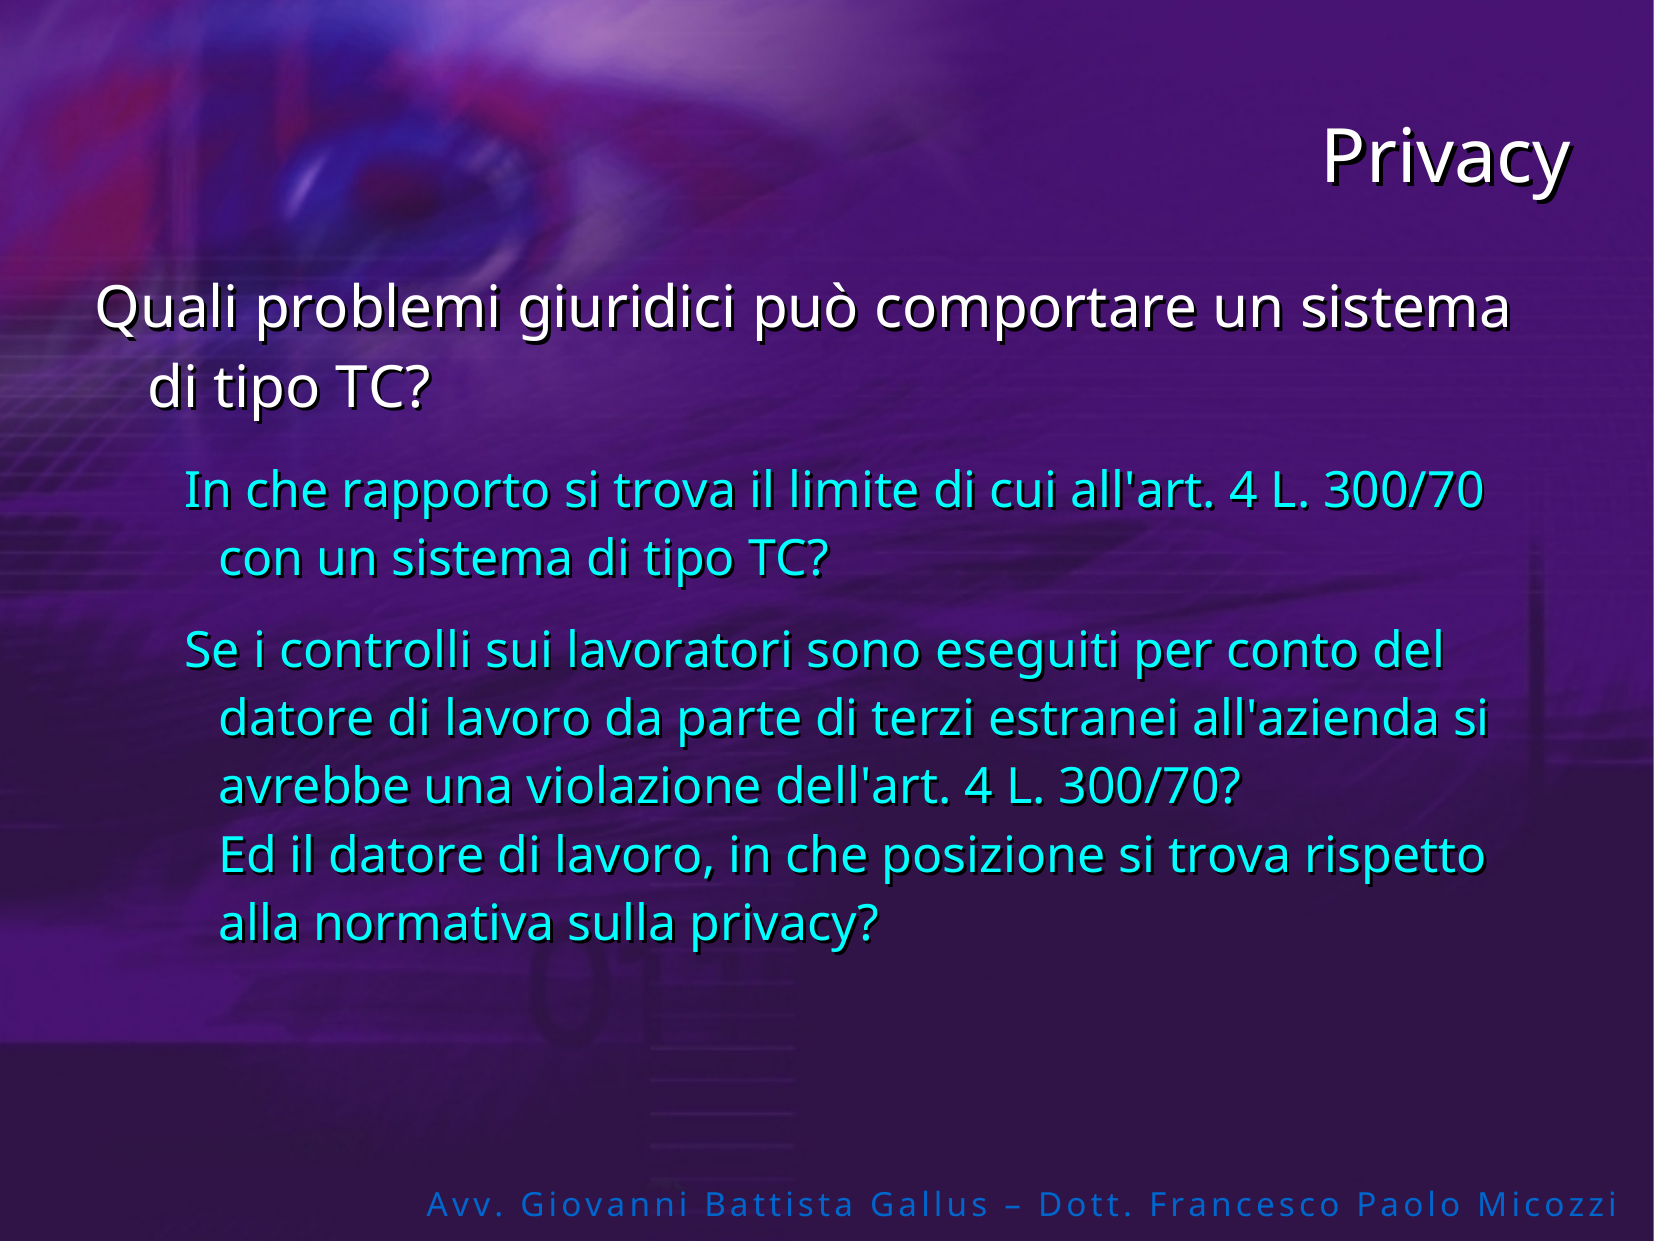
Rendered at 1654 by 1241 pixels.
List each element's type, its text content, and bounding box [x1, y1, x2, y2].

list Quali problemi giuridici può comportare un sistema di tipo TC? In che rapporto si trova il limite di cui all'art. 4 L. 300/70 con un sistema di tipo TC? Se i controlli sui lavoratori sono eseguiti per conto del datore di lavoro da parte di terzi estranei all'azienda si avrebbe una violazione dell'art. 4 L. 300/70? Ed il datore di lavoro, in che posizione si trova rispetto alla normativa sulla privacy? [76, 265, 1565, 1085]
picture [0, 0, 1654, 1241]
title Privacy [82, 49, 1571, 257]
